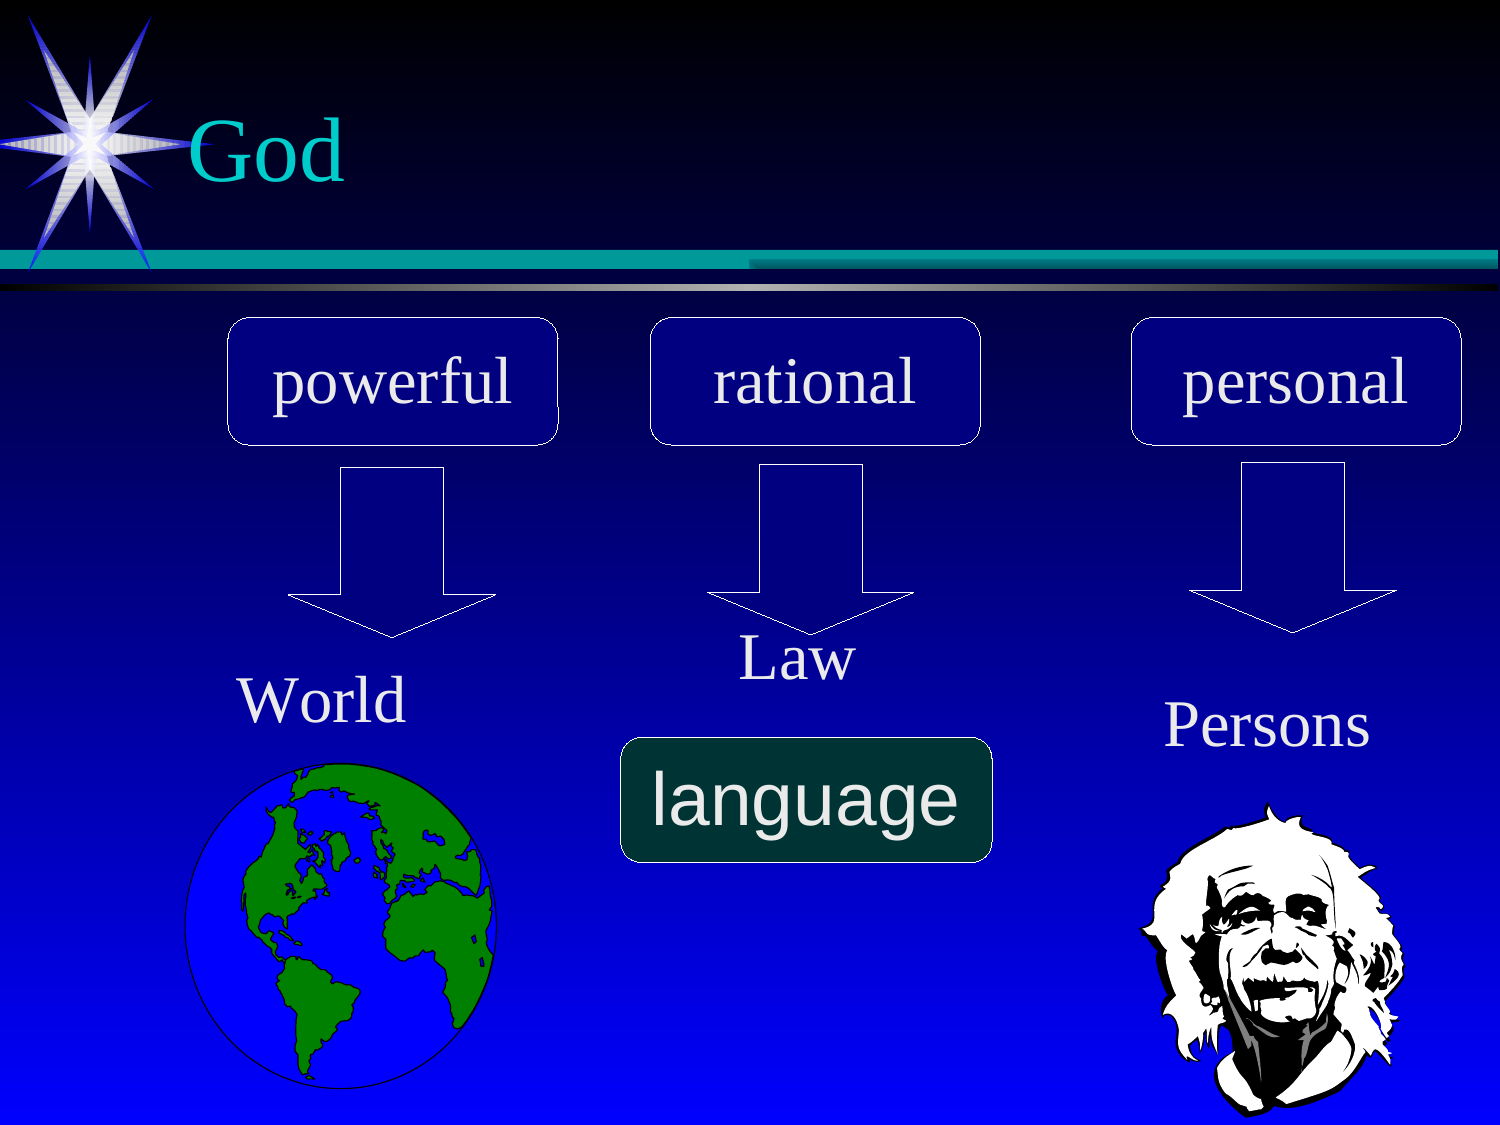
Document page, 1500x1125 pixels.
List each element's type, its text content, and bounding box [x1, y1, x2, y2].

text_box personal [1131, 317, 1462, 446]
text_box powerful [227, 317, 559, 446]
text_box [707, 464, 914, 635]
text_box Persons [1148, 679, 1438, 781]
title God [187, 56, 1463, 244]
text_box æ [36, 246, 44, 251]
text_box æ [35, 37, 44, 42]
text_box Law [723, 612, 1013, 714]
text_box language [620, 737, 993, 863]
text_box rational [650, 317, 981, 446]
text_box [288, 467, 496, 638]
text_box æ [135, 246, 144, 251]
text_box World [221, 655, 511, 756]
text_box æ [135, 37, 144, 42]
chart [1137, 801, 1406, 1121]
text_box [1189, 462, 1397, 633]
chart [184, 762, 498, 1090]
